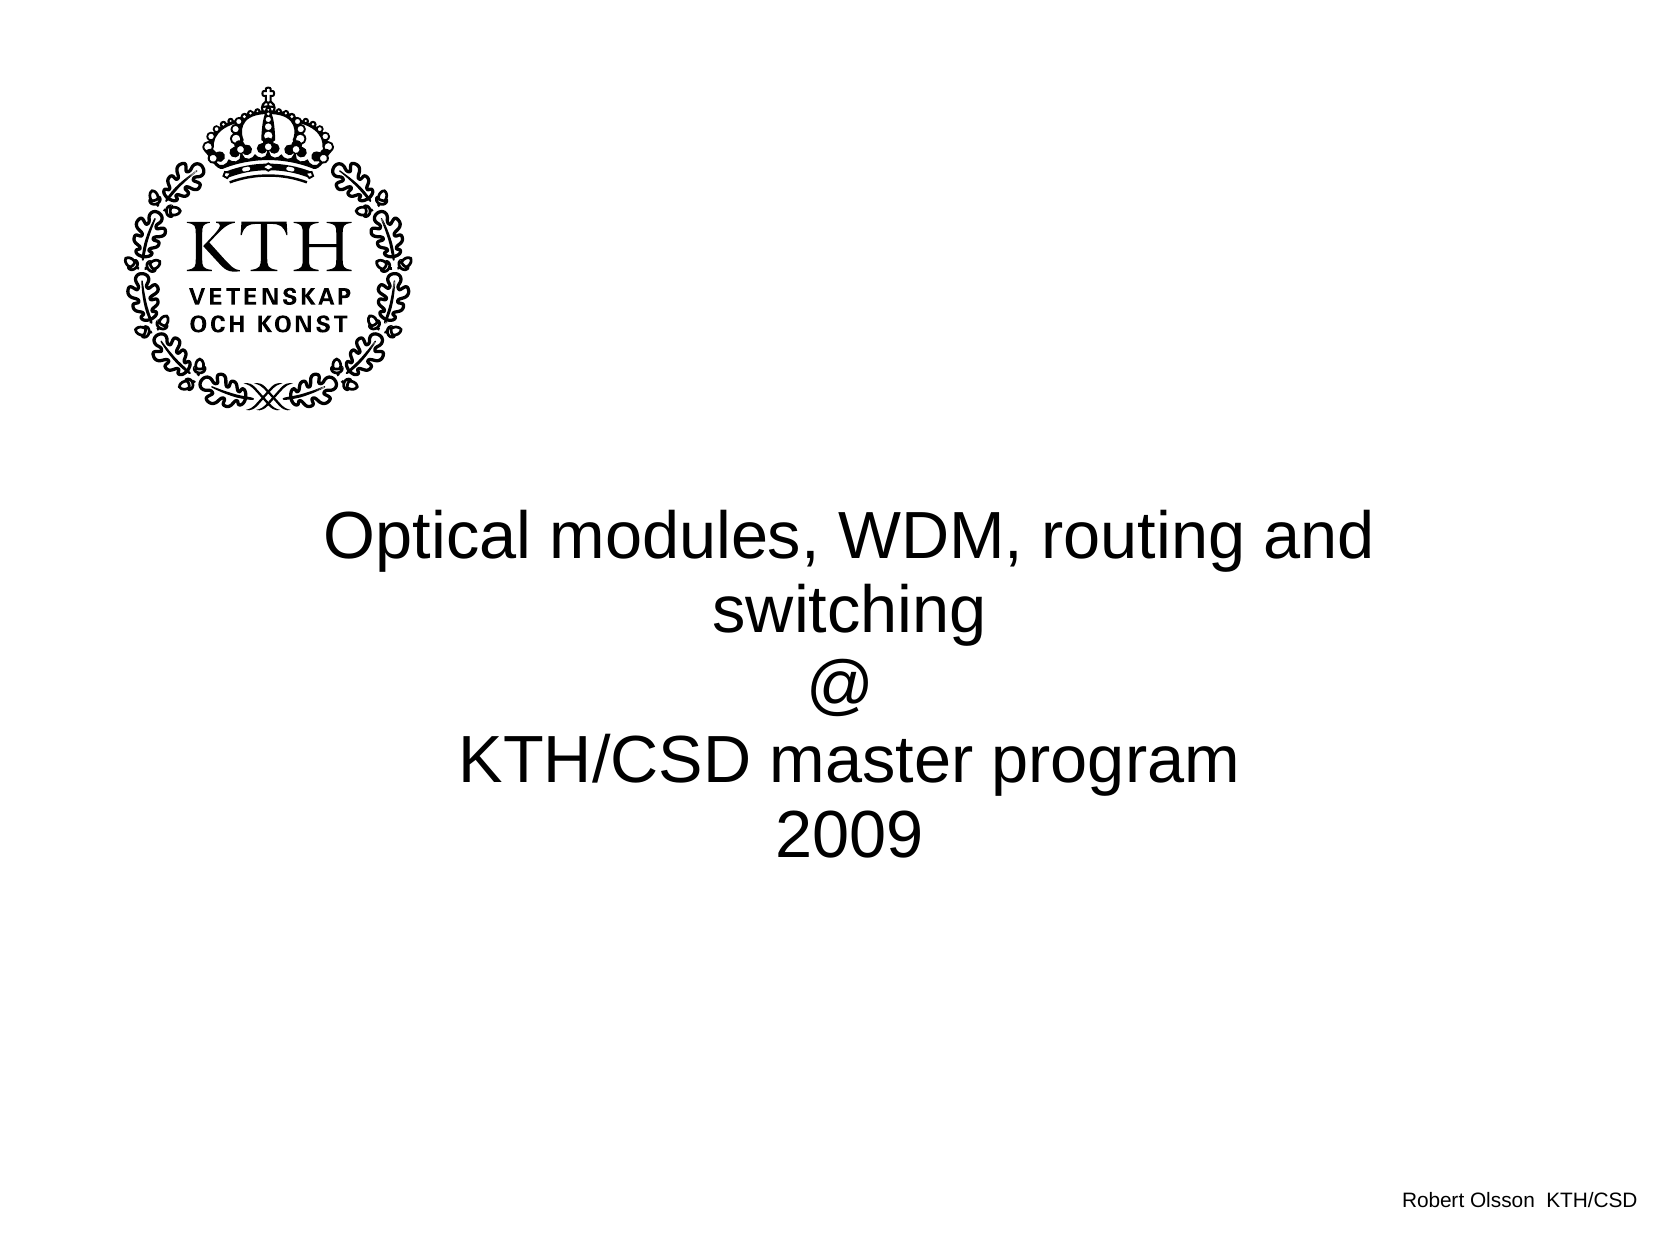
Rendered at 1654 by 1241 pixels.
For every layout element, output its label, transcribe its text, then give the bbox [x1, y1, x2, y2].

text_box Robert Olsson KTH/CSD [1387, 1181, 1654, 1223]
picture [91, 75, 413, 413]
title Optical modules, WDM, routing and switching @ KTH/CSD master program 2009 [199, 468, 1501, 1050]
